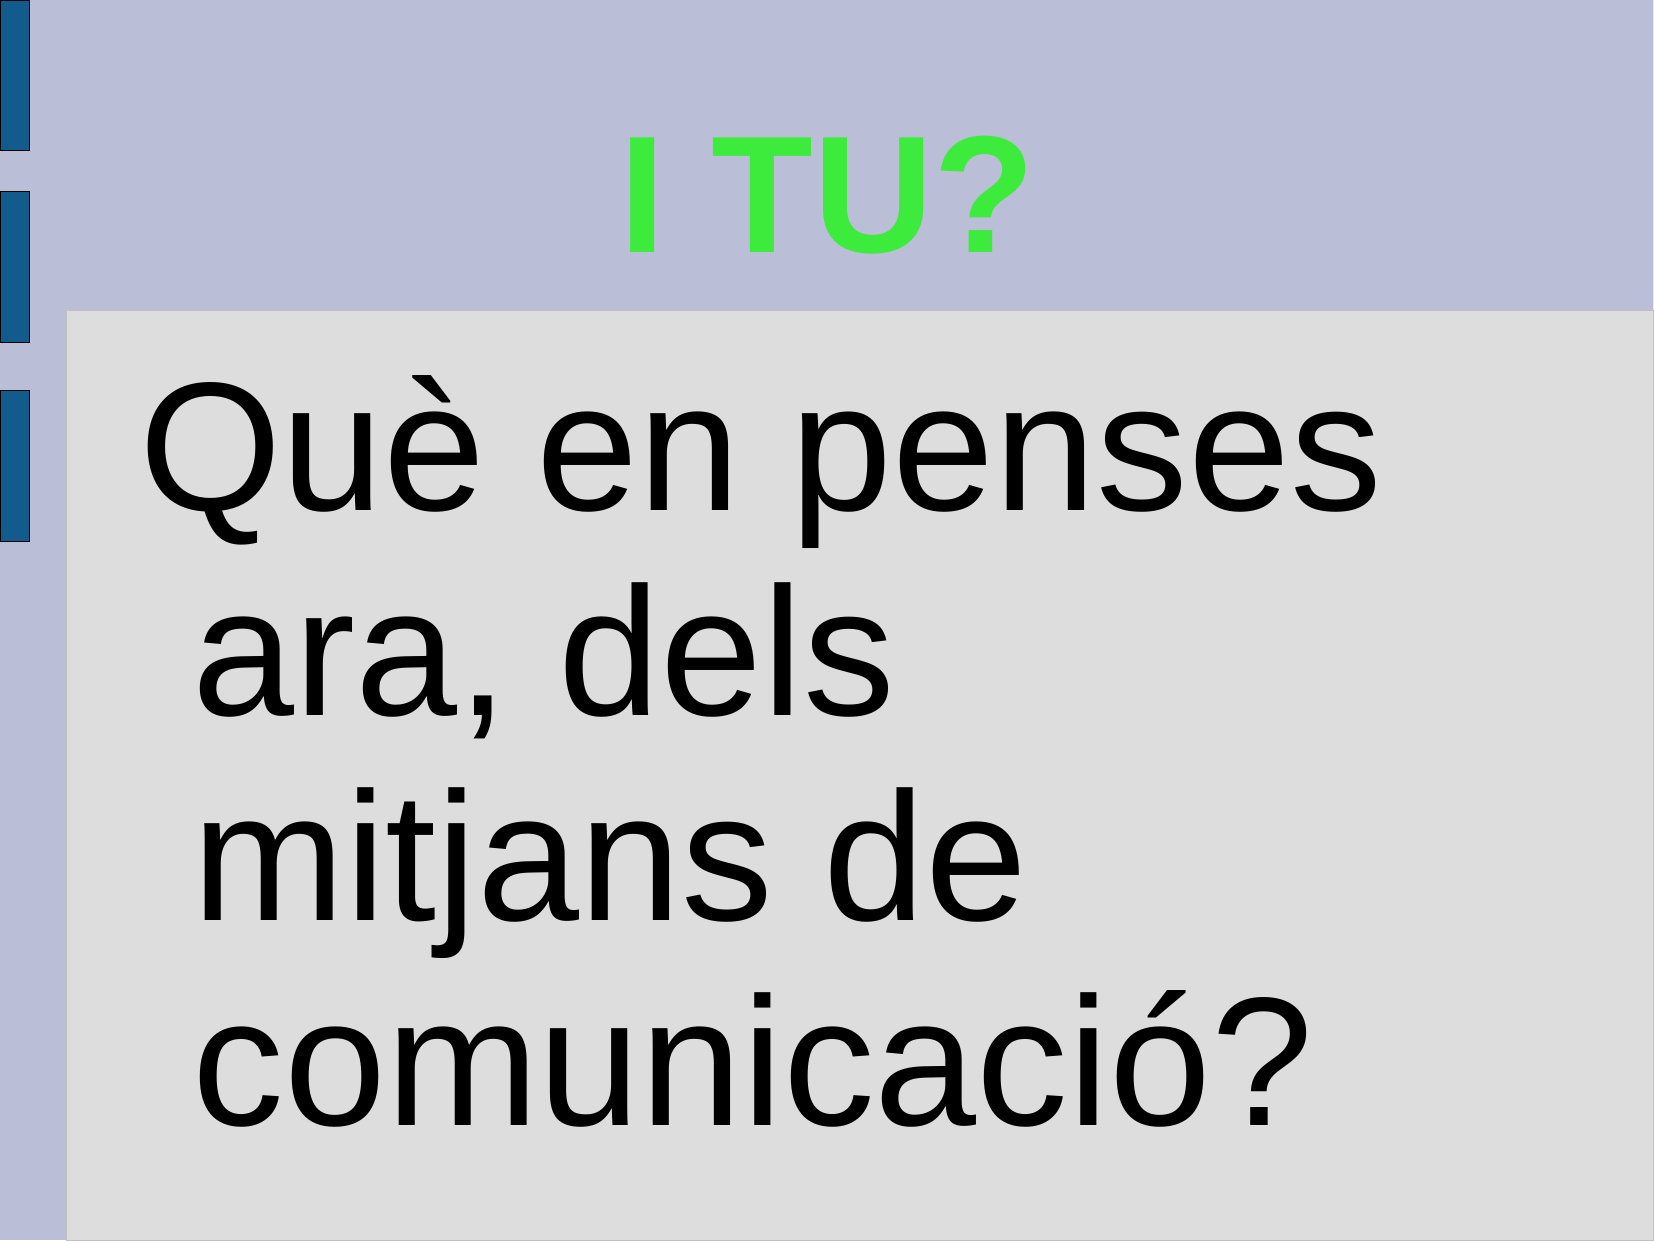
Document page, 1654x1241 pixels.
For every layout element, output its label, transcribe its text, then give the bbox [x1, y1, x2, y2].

list Què en penses ara, dels mitjans de comunicació? [121, 344, 1506, 1164]
title I TU? [121, 91, 1534, 299]
